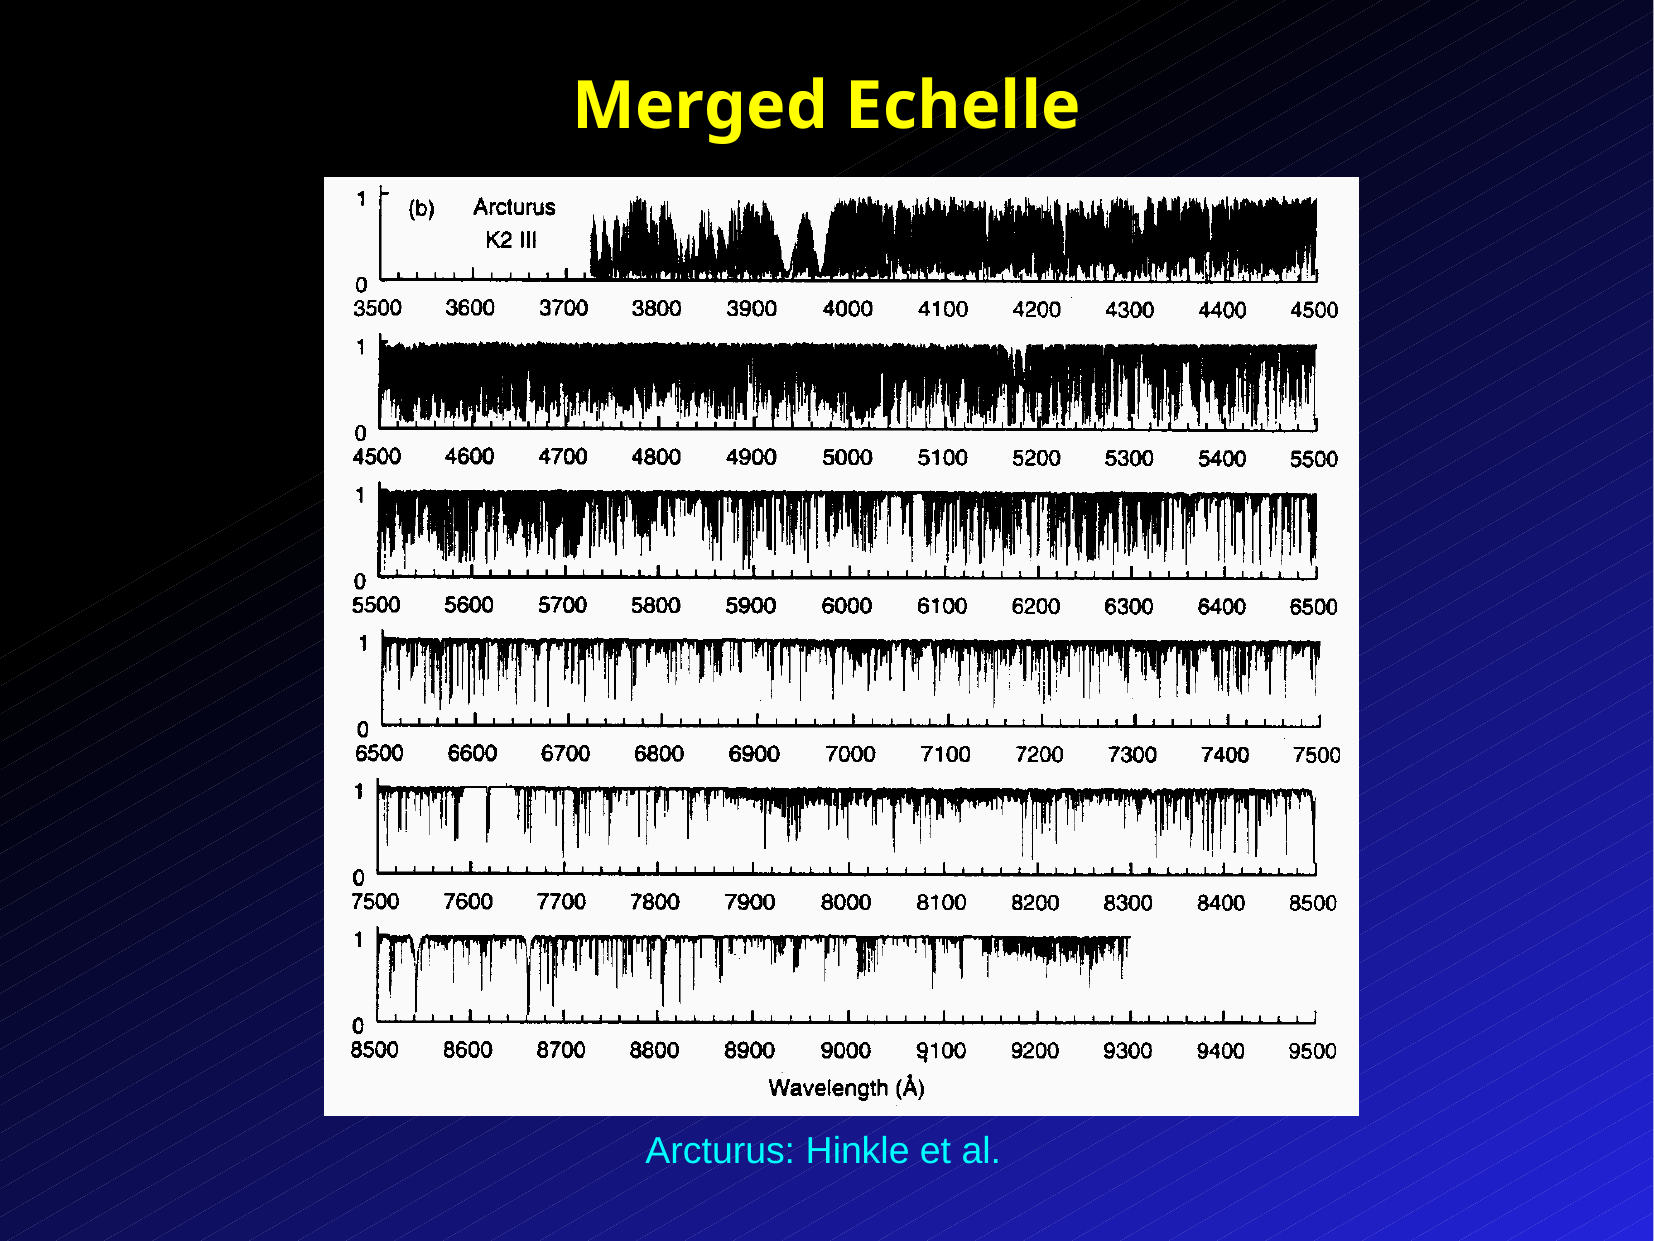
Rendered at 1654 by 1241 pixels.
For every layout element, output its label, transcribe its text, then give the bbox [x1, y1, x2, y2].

text_box Arcturus: Hinkle et al. [620, 1122, 1034, 1179]
title Merged Echelle [82, 56, 1571, 148]
picture [324, 177, 1359, 1116]
